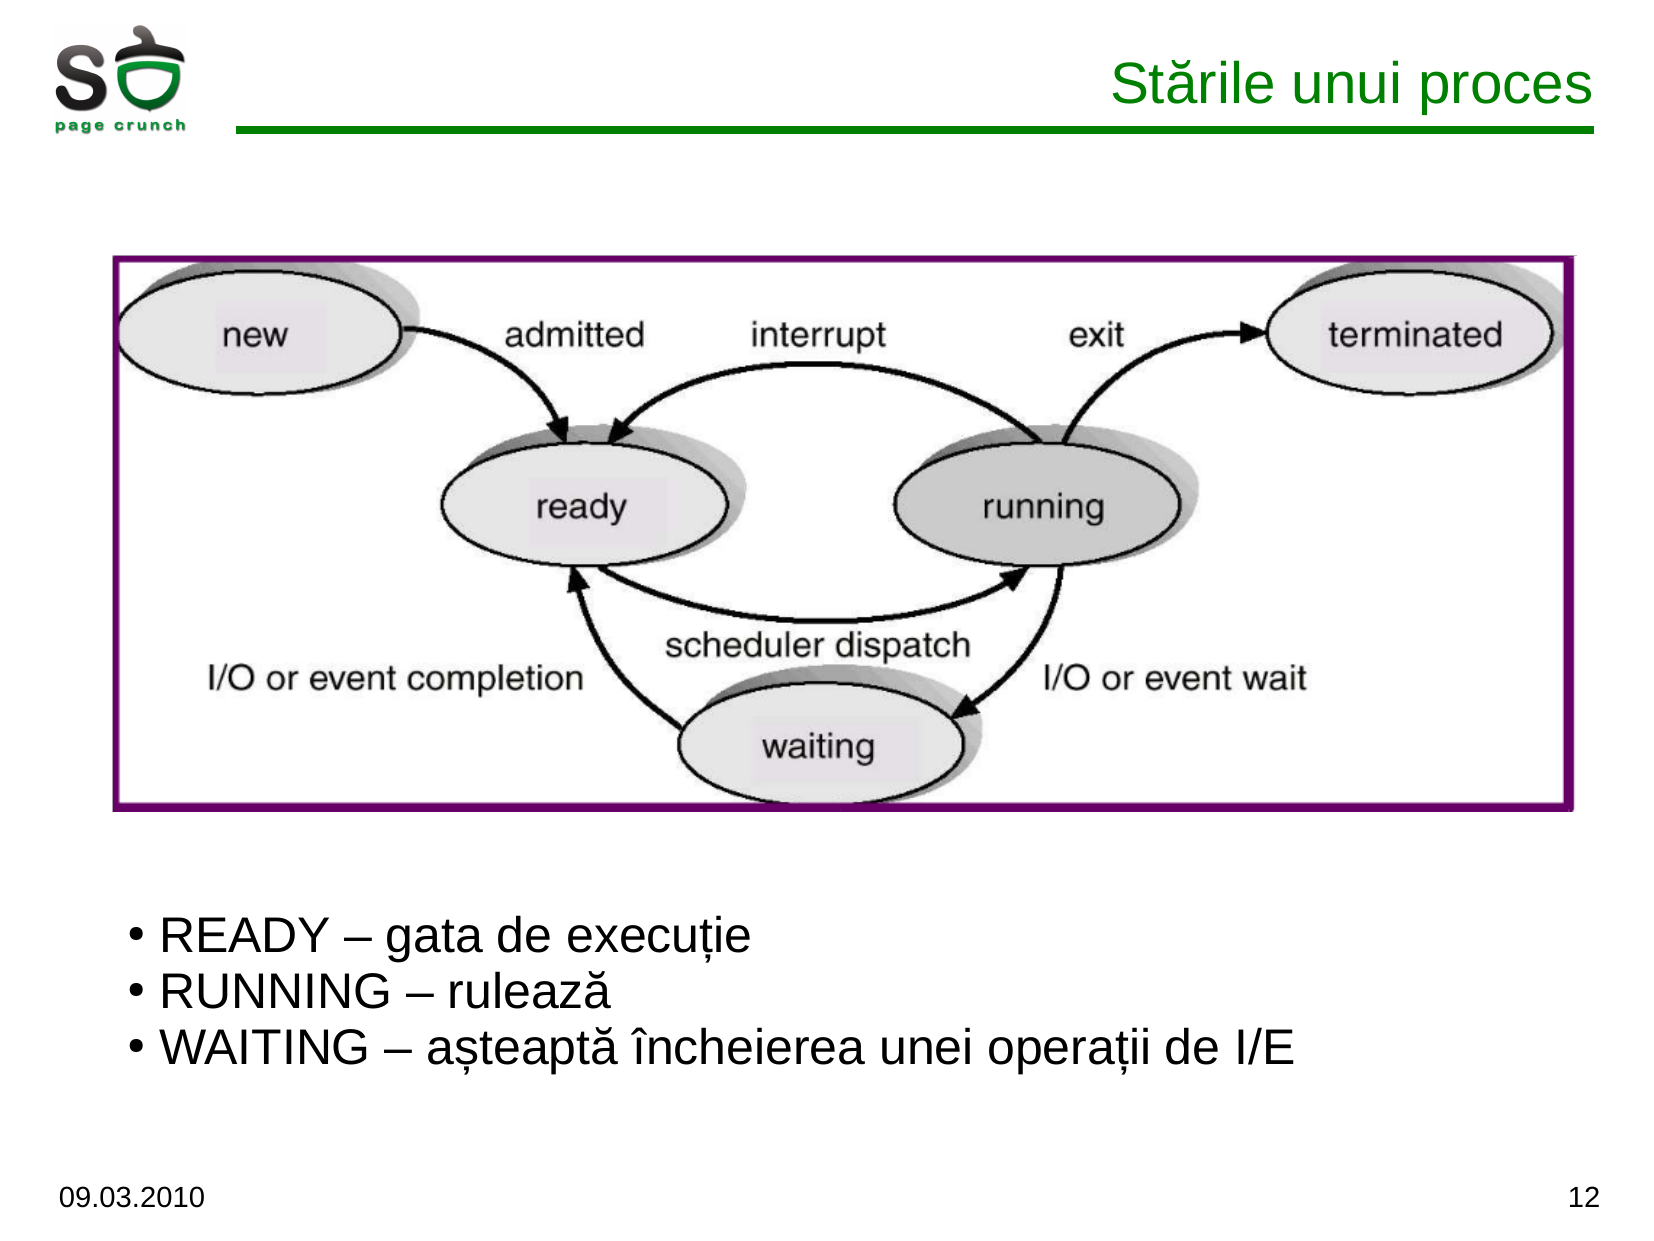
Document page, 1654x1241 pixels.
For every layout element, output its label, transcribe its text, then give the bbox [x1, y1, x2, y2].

picture [53, 23, 188, 136]
title Stările unui proces [236, 49, 1595, 119]
picture [110, 253, 1577, 812]
text_box READY – gata de execuție RUNNING – rulează WAITING – așteaptă încheierea unei operații de I/E [112, 900, 1501, 1083]
